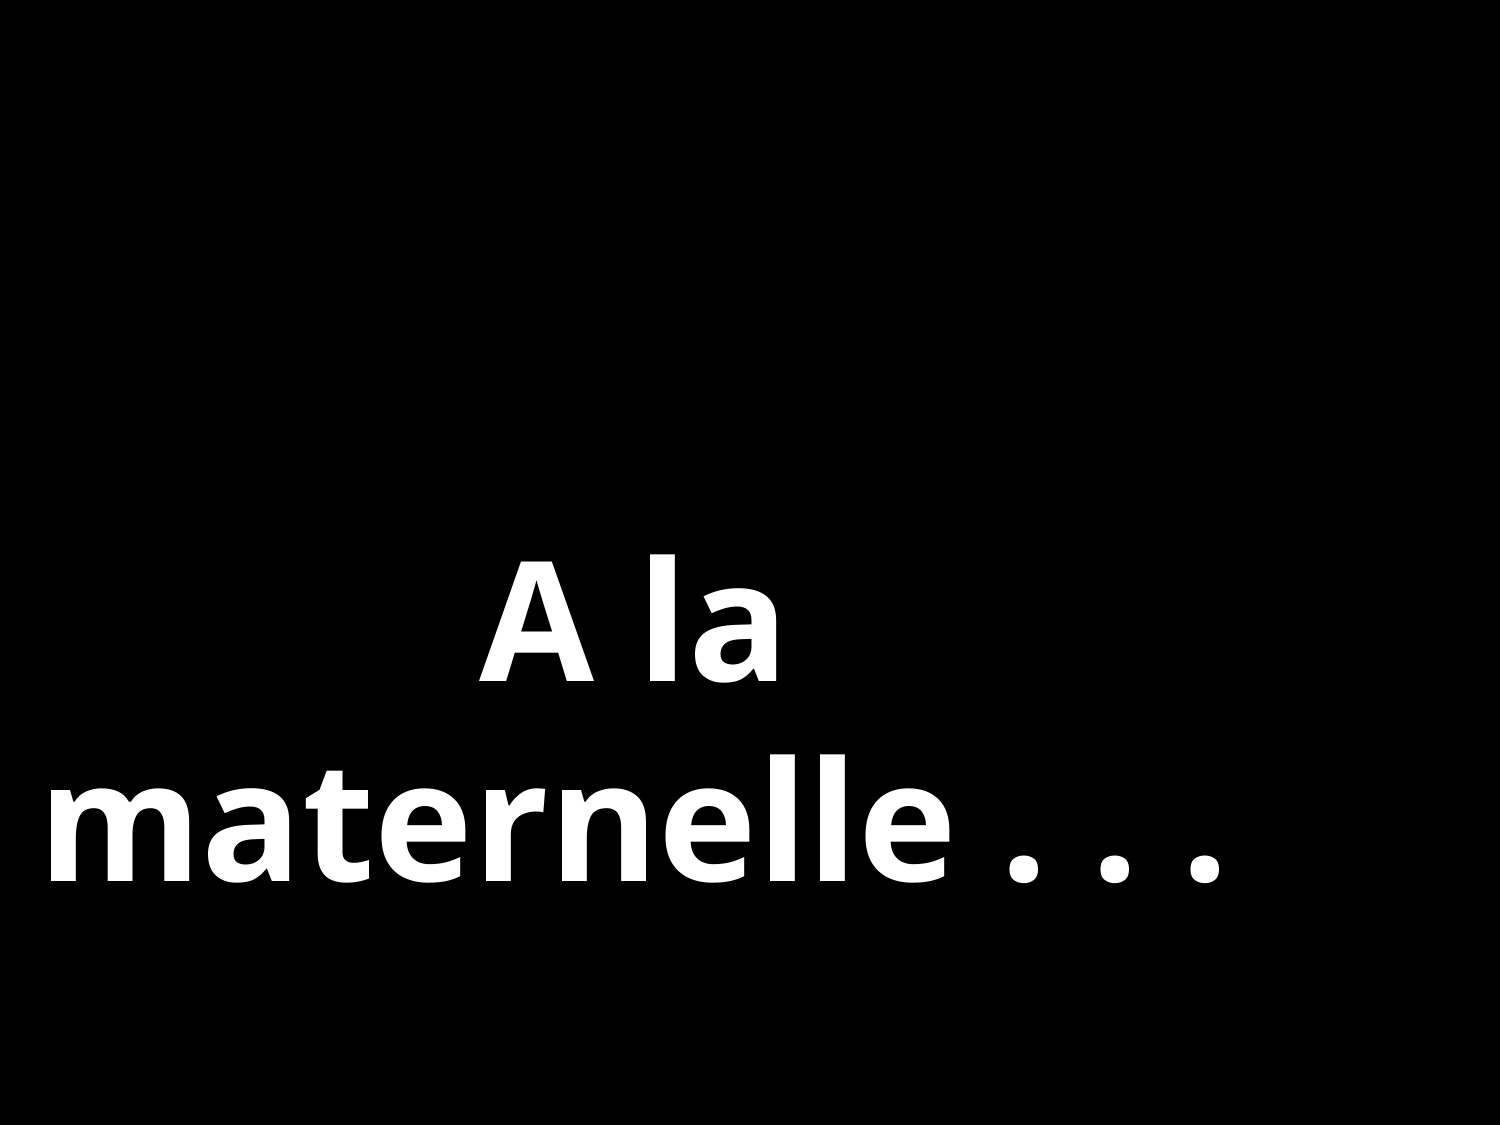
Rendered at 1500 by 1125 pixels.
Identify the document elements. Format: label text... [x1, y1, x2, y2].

subtitle A la maternelle . . . [23, 23, 1477, 1087]
